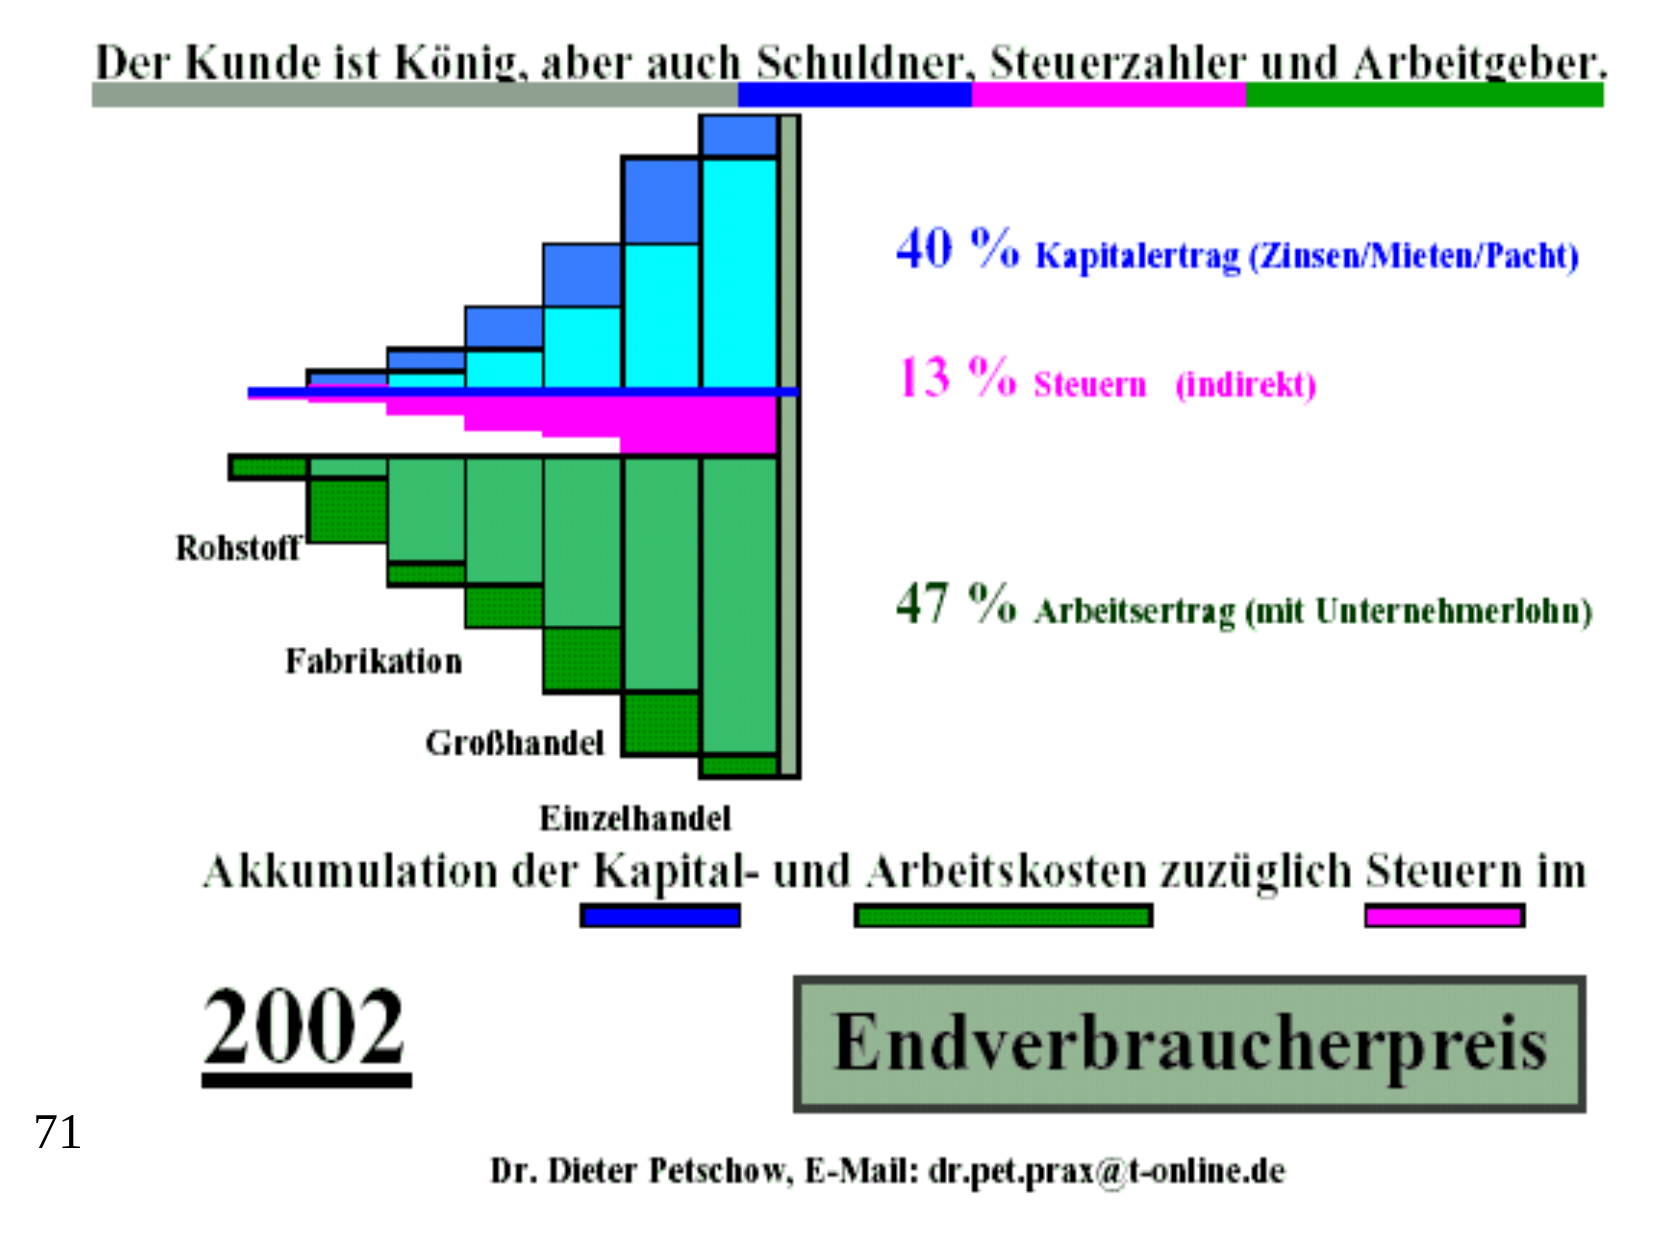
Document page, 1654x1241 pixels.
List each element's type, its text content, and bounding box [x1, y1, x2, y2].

text_box <Nummer> [33, 1104, 268, 1166]
picture [64, 14, 1625, 1212]
